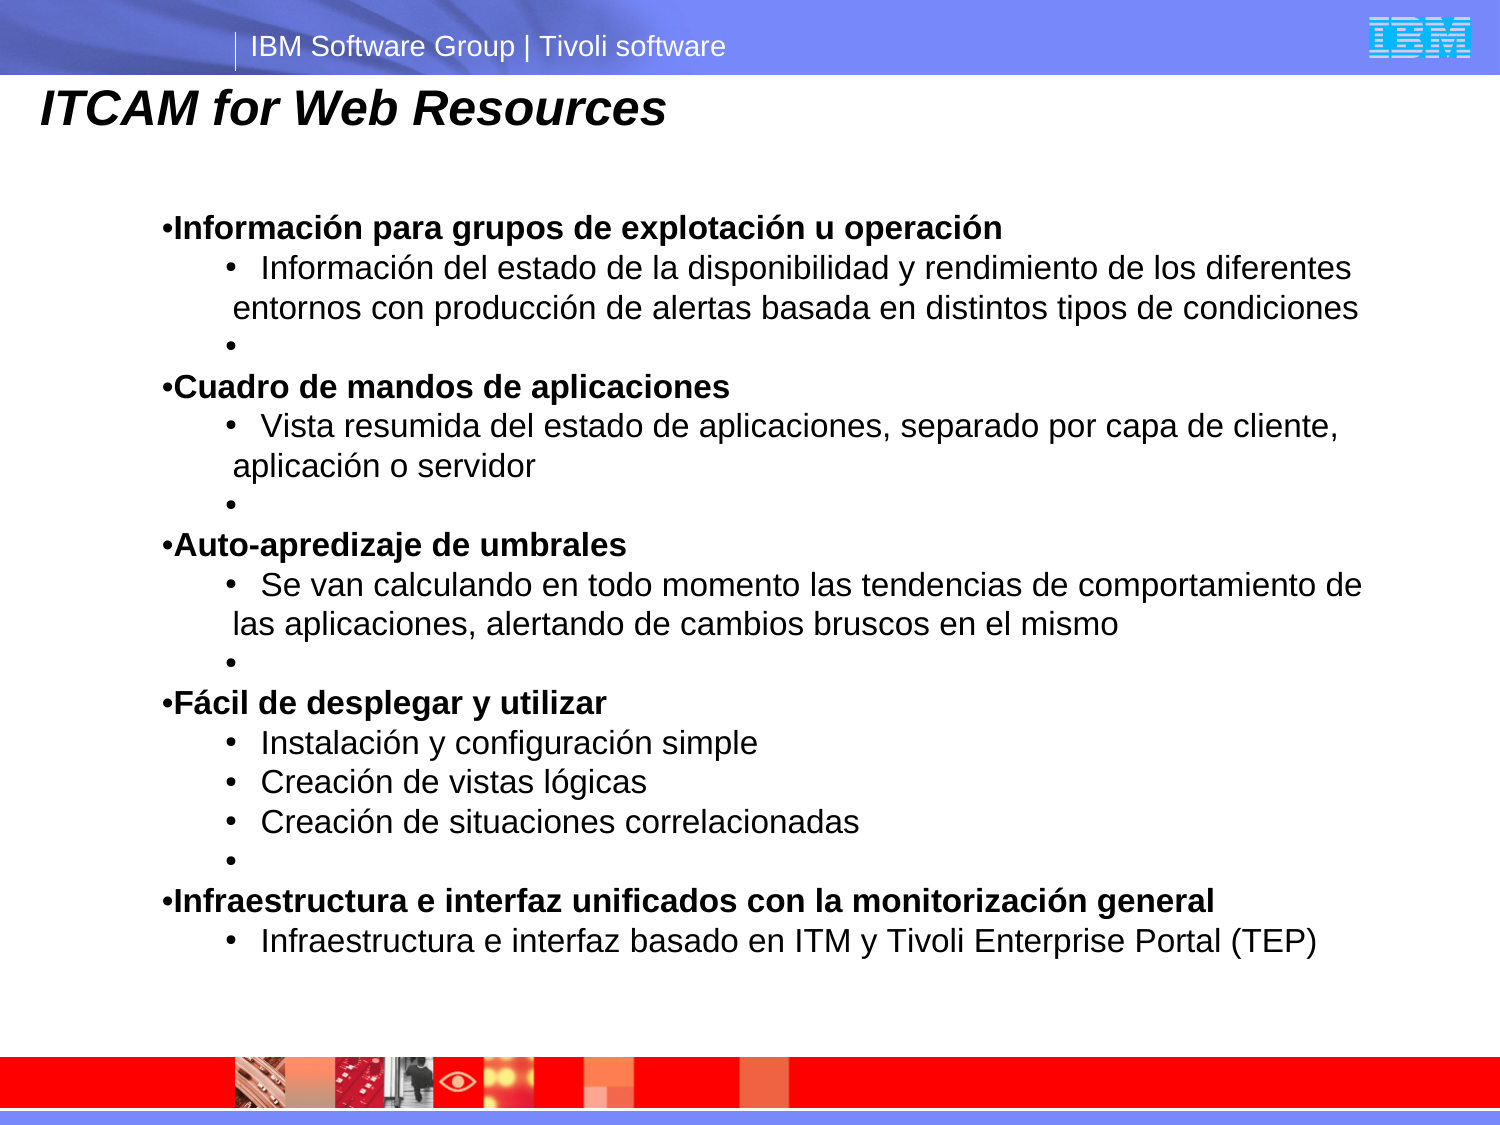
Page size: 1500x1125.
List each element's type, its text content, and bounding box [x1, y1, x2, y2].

picture [0, 1057, 1500, 1108]
title ITCAM for Web Resources [25, 75, 1415, 154]
picture [0, 0, 1500, 75]
text_box Información para grupos de explotación u operación Información del estado de la disponibilidad y rendimiento de los diferentes entornos con producción de alertas basada en distintos tipos de condiciones Cuadro de mandos de aplicaciones Vista resumida del estado de aplicaciones, separado por capa de cliente, aplicación o servidor Auto-apredizaje de umbrales Se van calculando en todo momento las tendencias de comportamiento de las aplicaciones, alertando de cambios bruscos en el mismo Fácil de desplegar y utilizar Instalación y configuración simple Creación de vistas lógicas Creación de situaciones correlacionadas Infraestructura e interfaz unificados con la monitorización general Infraestructura e interfaz basado en ITM y Tivoli Enterprise Portal (TEP) [87, 200, 1413, 978]
